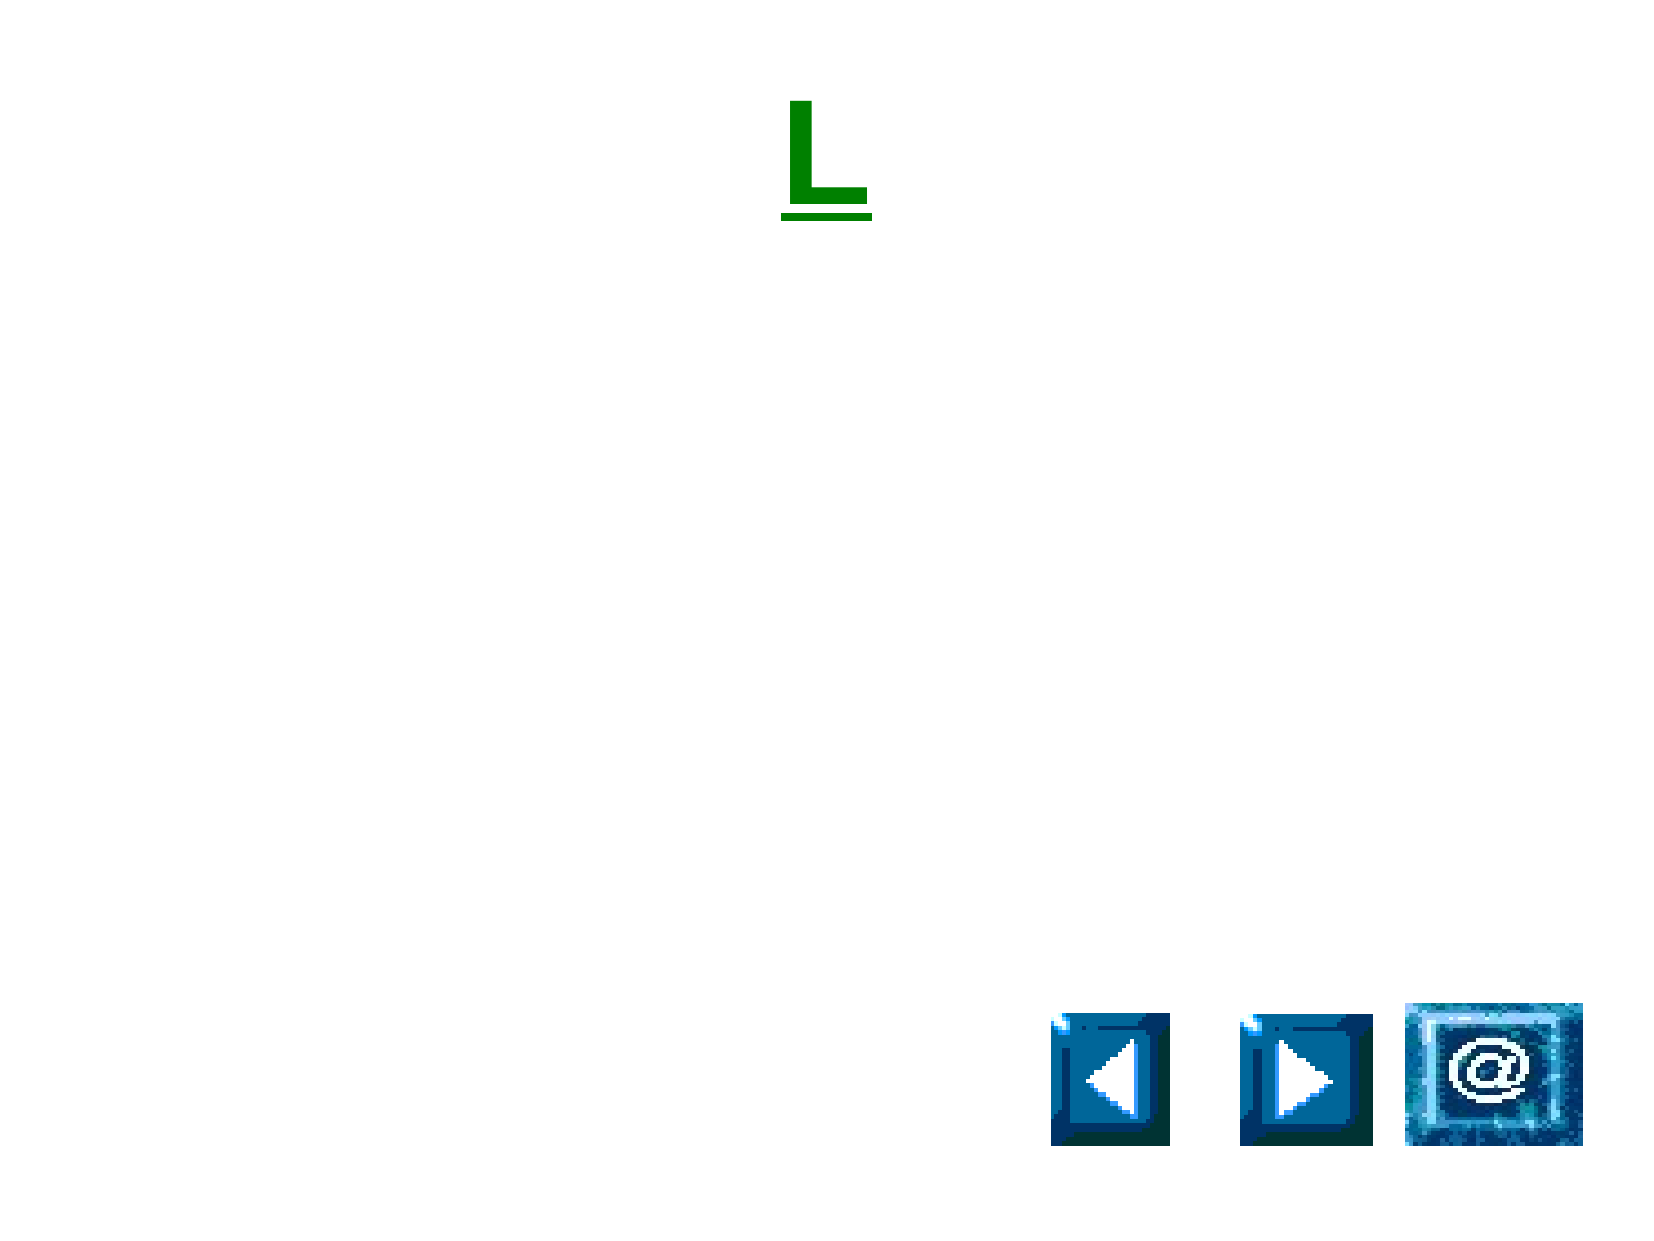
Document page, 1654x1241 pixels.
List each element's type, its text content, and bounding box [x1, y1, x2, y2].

picture [1240, 1014, 1261, 1035]
title L [82, 49, 1571, 257]
picture [1051, 1013, 1069, 1034]
picture [1240, 1014, 1373, 1146]
picture [1087, 1040, 1137, 1118]
picture [1051, 1013, 1170, 1146]
picture [1405, 1003, 1583, 1146]
picture [1276, 1041, 1332, 1118]
